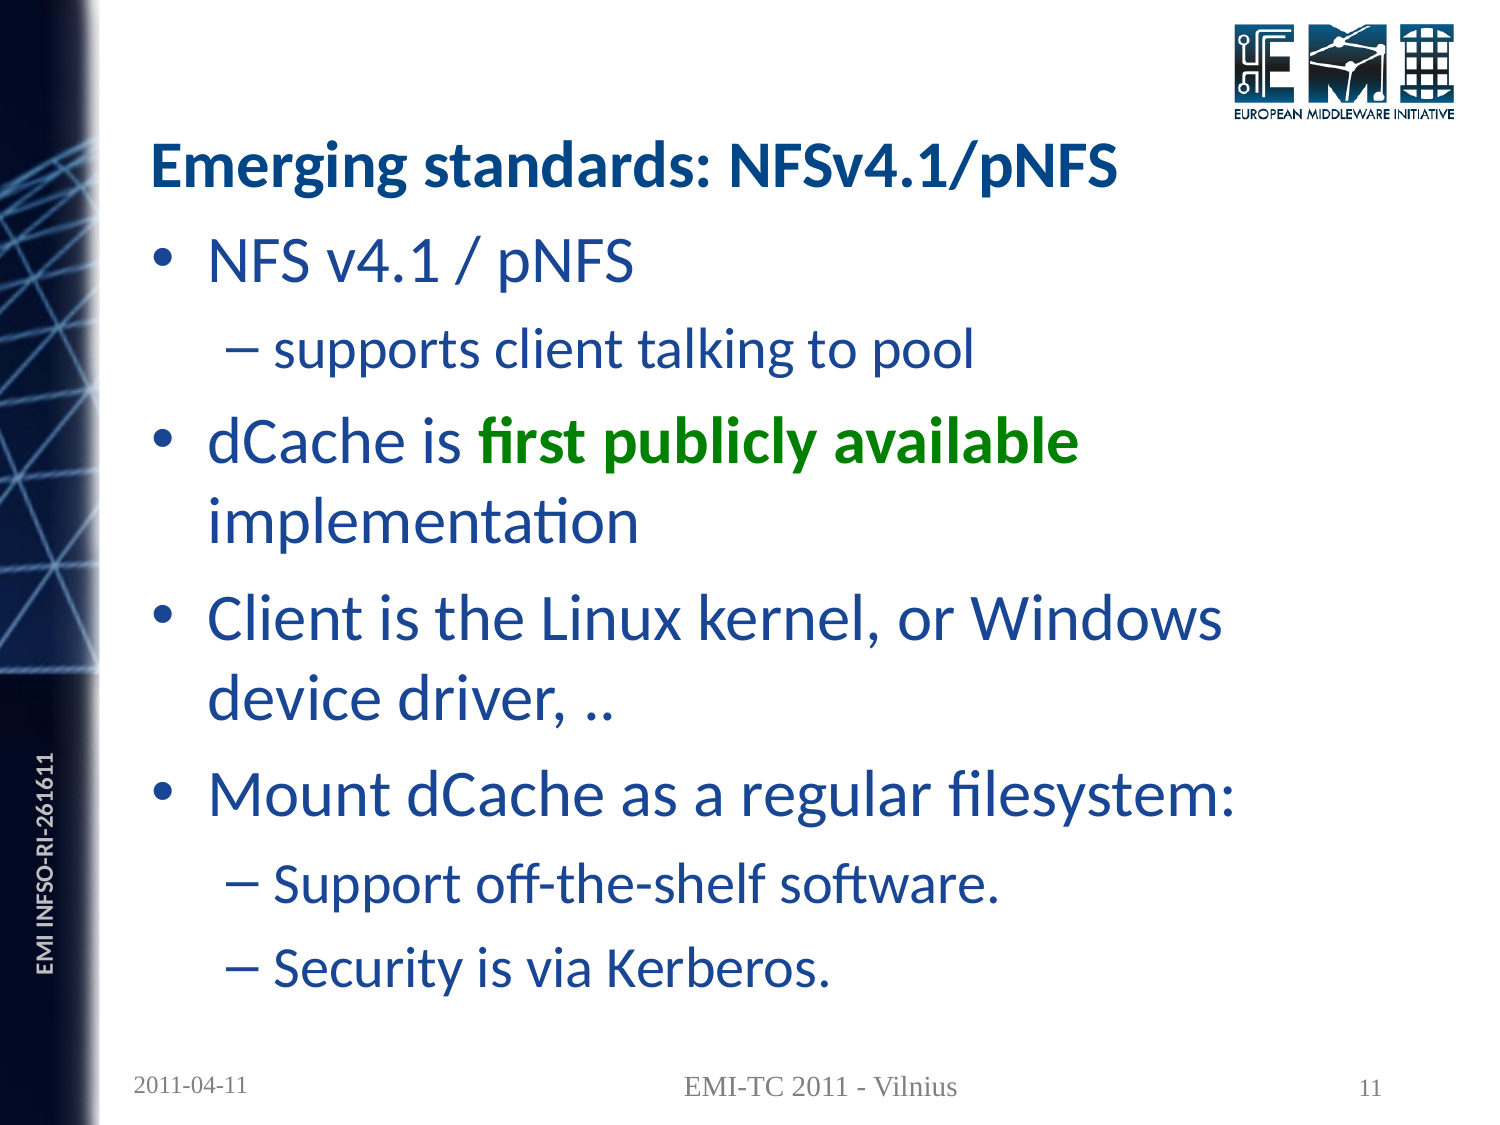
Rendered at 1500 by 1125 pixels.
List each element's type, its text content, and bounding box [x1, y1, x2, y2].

list NFS v4.1 / pNFS supports client talking to pool dCache is first publicly available implementation Client is the Linux kernel, or Windows device driver, .. Mount dCache as a regular filesystem: Support off-the-shelf software. Security is via Kerberos. [151, 215, 1388, 1080]
picture [0, 0, 111, 1125]
title Emerging standards: NFSv4.1/pNFS [150, 115, 1500, 207]
picture [1185, 8, 1500, 115]
